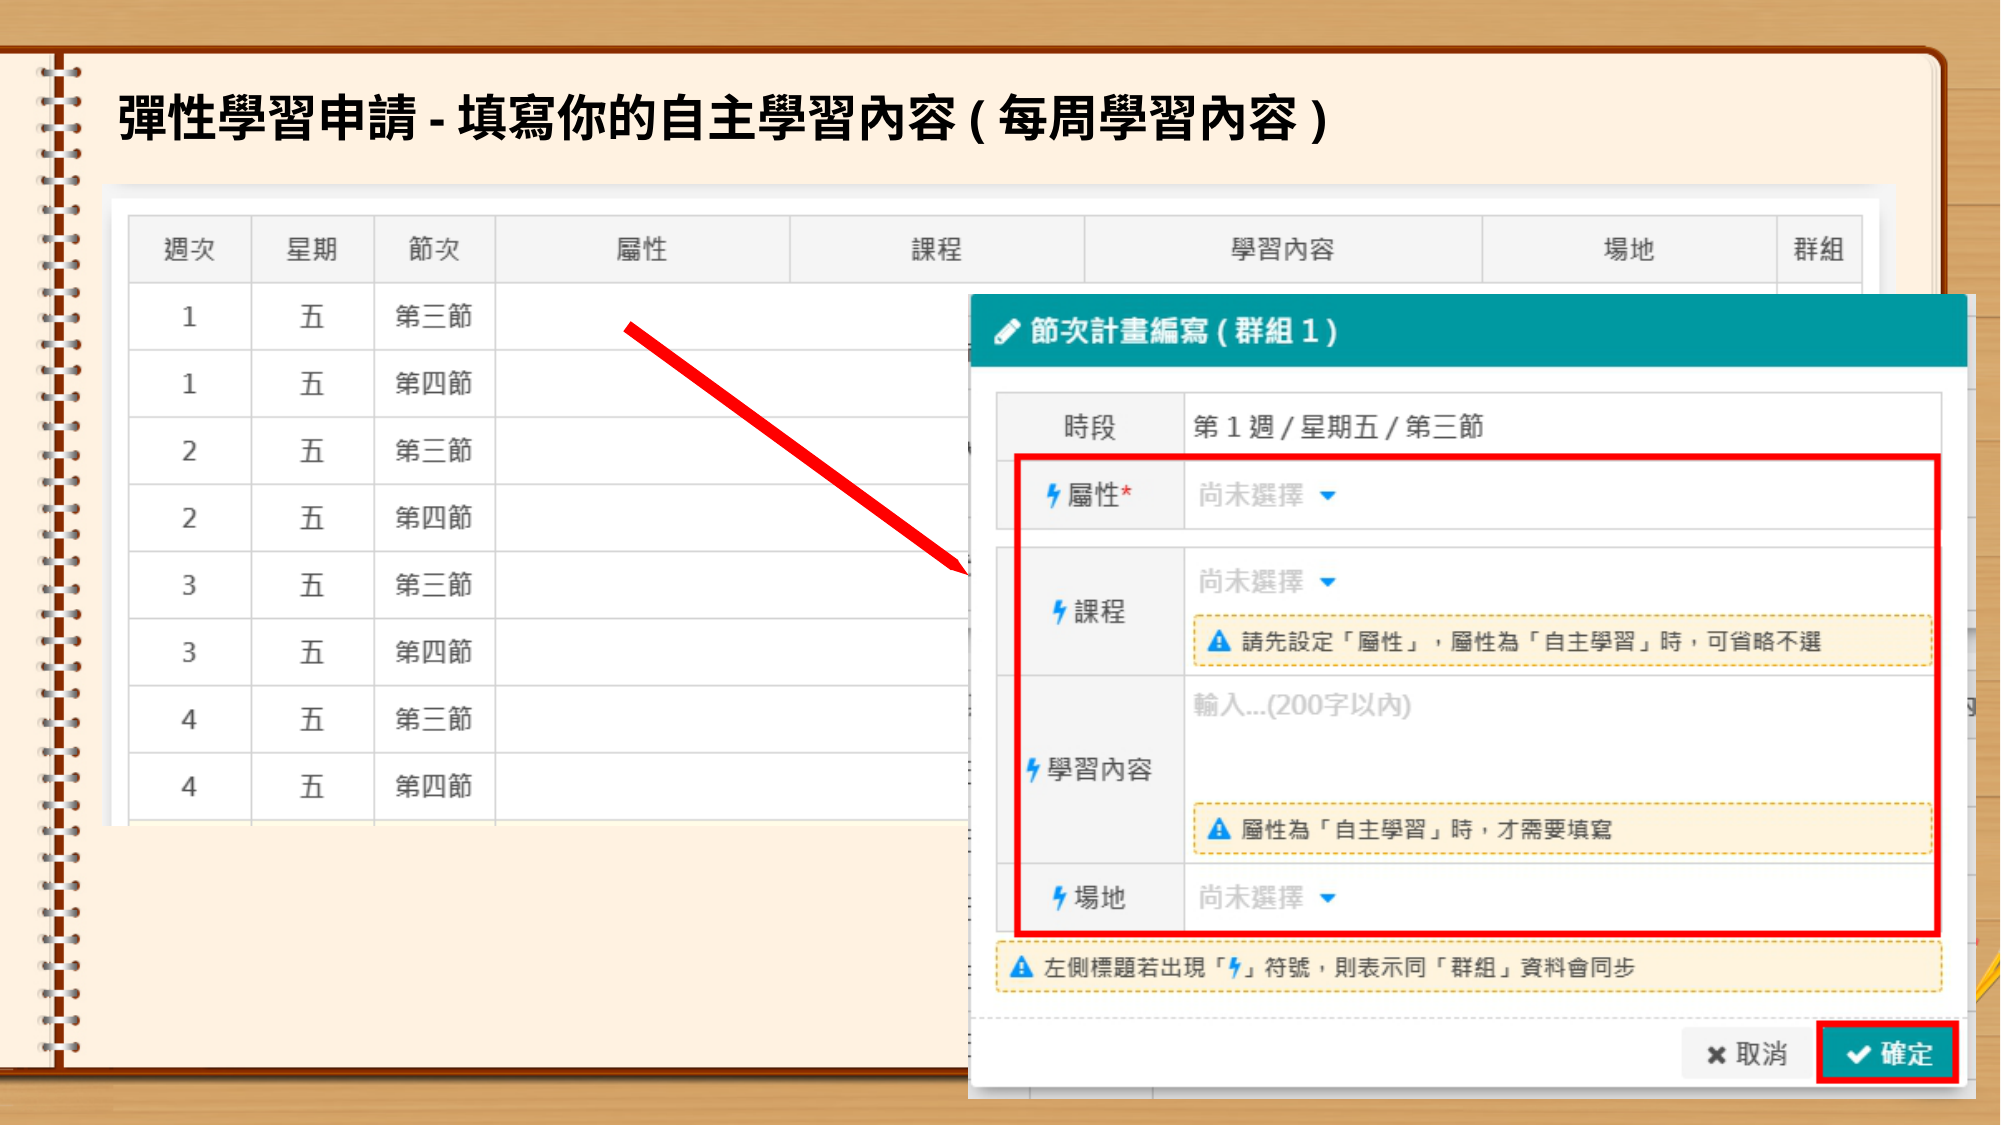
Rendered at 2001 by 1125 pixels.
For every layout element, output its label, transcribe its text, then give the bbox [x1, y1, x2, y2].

text_box 彈性學習申請-填寫你的自主學習內容(每周學習內容) [102, 79, 1378, 154]
picture [102, 184, 1976, 1099]
